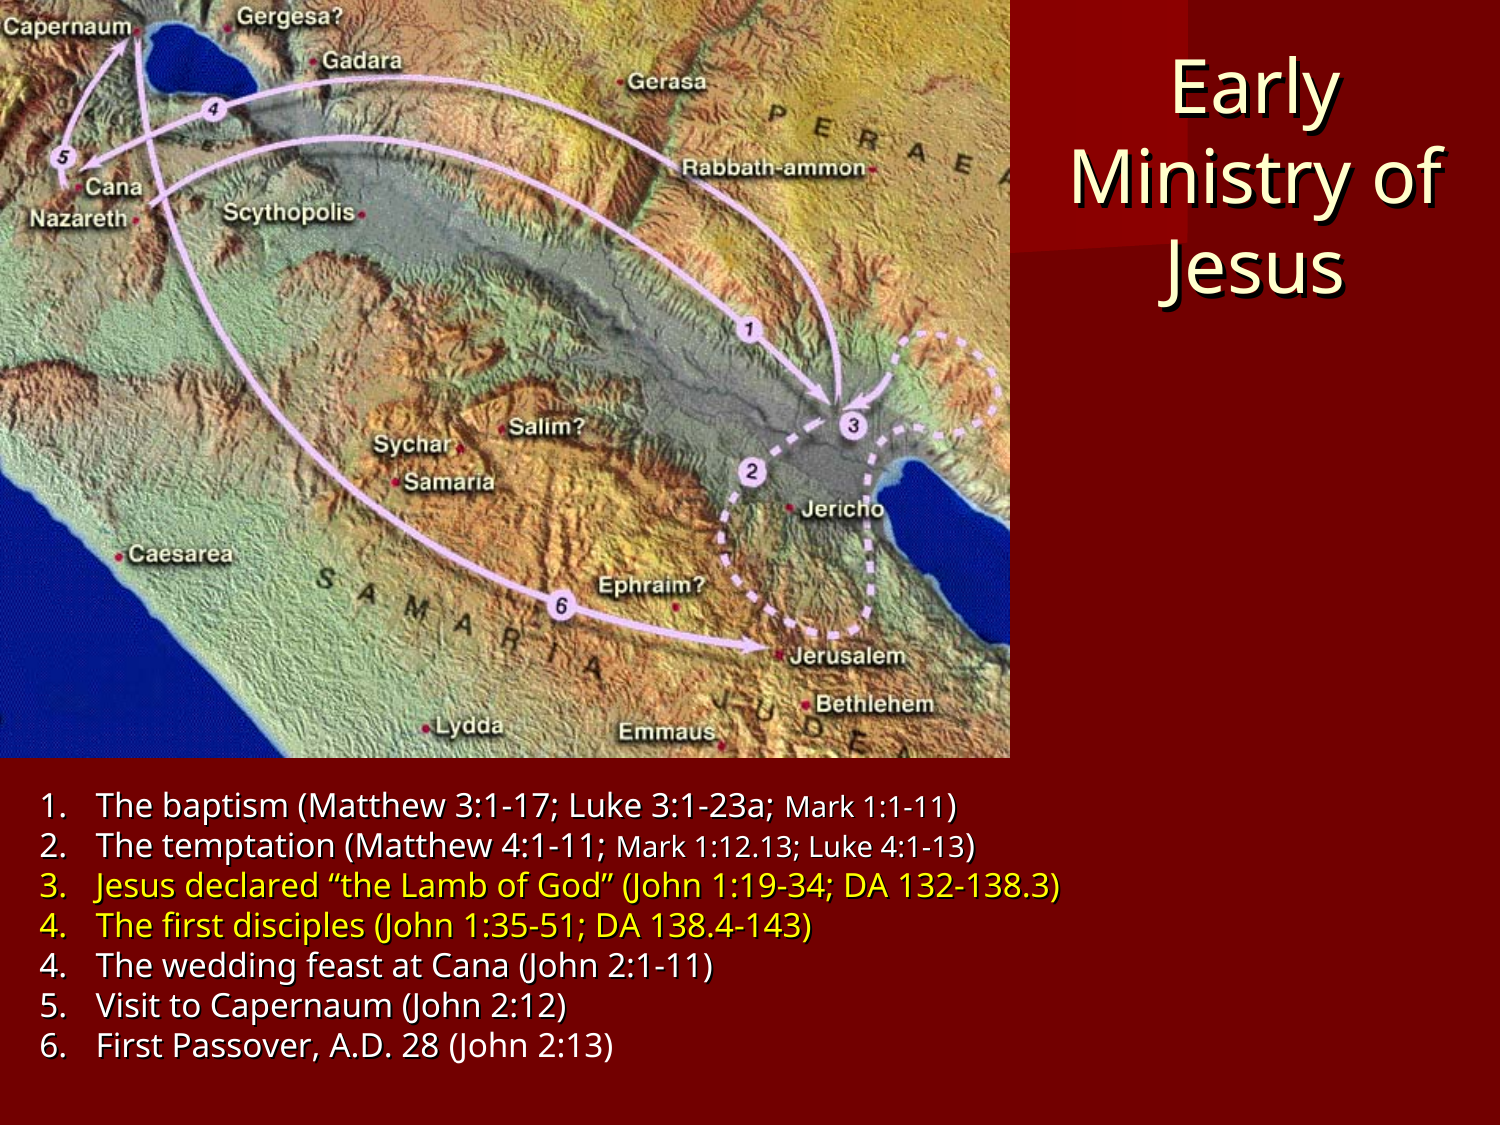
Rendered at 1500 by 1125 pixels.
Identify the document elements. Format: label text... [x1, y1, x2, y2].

title Early Ministry of Jesus [1010, 31, 1500, 317]
picture [0, 0, 1010, 758]
text_box The baptism (Matthew 3:1-17; Luke 3:1-23a; Mark 1:1-11) The temptation (Matthew 4:1-11; Mark 1:12.13; Luke 4:1-13) Jesus declared “the Lamb of God” (John 1:19-34; DA 132-138.3) The first disciples (John 1:35-51; DA 138.4-143) The wedding feast at Cana (John 2:1-11) Visit to Capernaum (John 2:12) First Passover, A.D. 28 (John 2:13) [24, 780, 1455, 1073]
